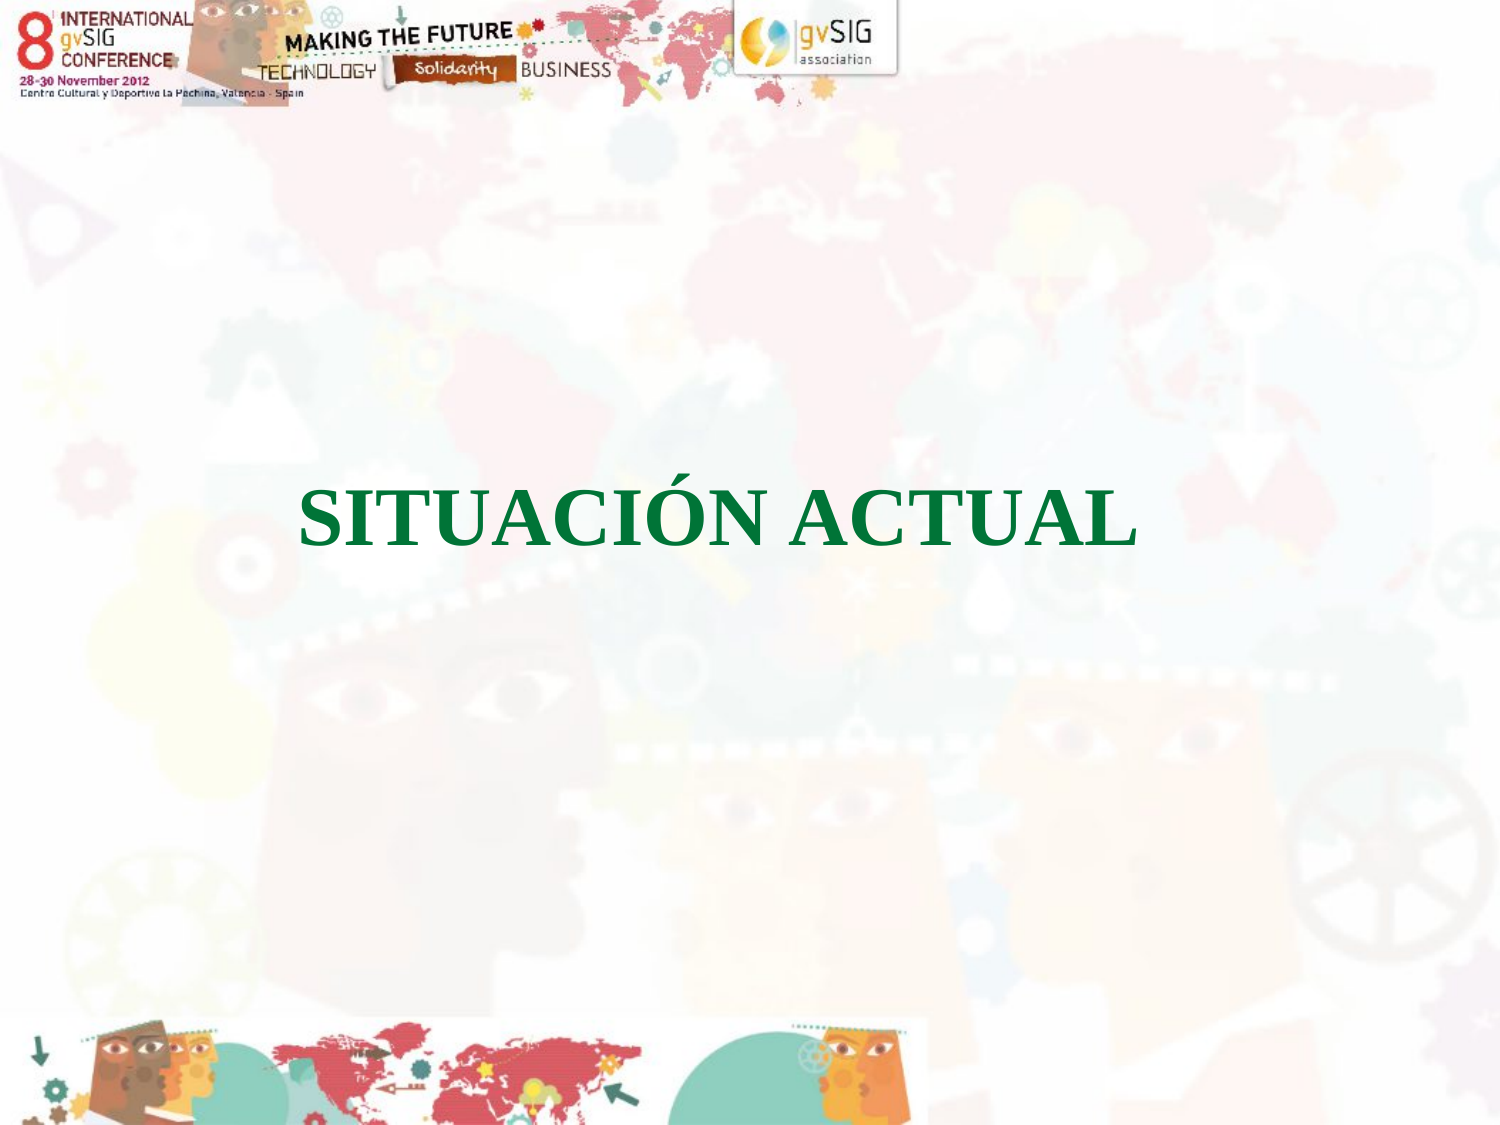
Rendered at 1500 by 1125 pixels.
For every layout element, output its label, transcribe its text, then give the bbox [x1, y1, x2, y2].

picture [0, 0, 1500, 1125]
text_box SITUACIÓN ACTUAL [99, 474, 1338, 550]
